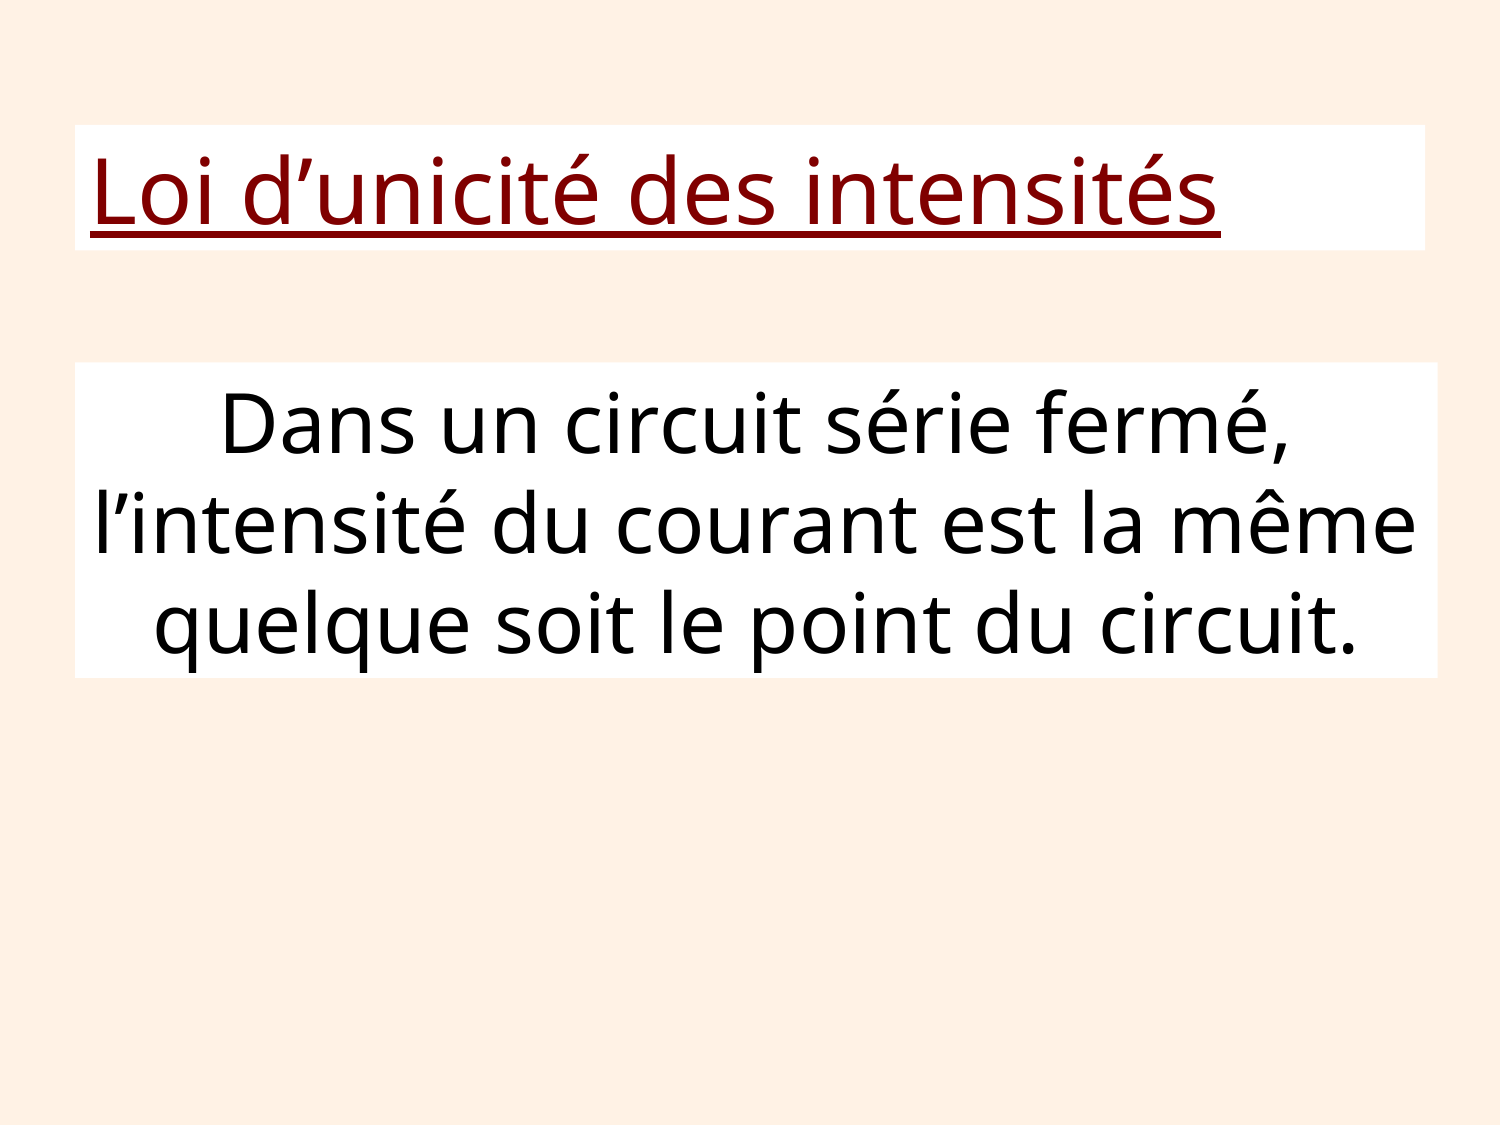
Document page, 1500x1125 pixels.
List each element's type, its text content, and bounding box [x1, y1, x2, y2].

text_box Dans un circuit série fermé, l’intensité du courant est la même quelque soit le point du circuit. [75, 362, 1438, 678]
text_box Loi d’unicité des intensités [75, 124, 1426, 251]
